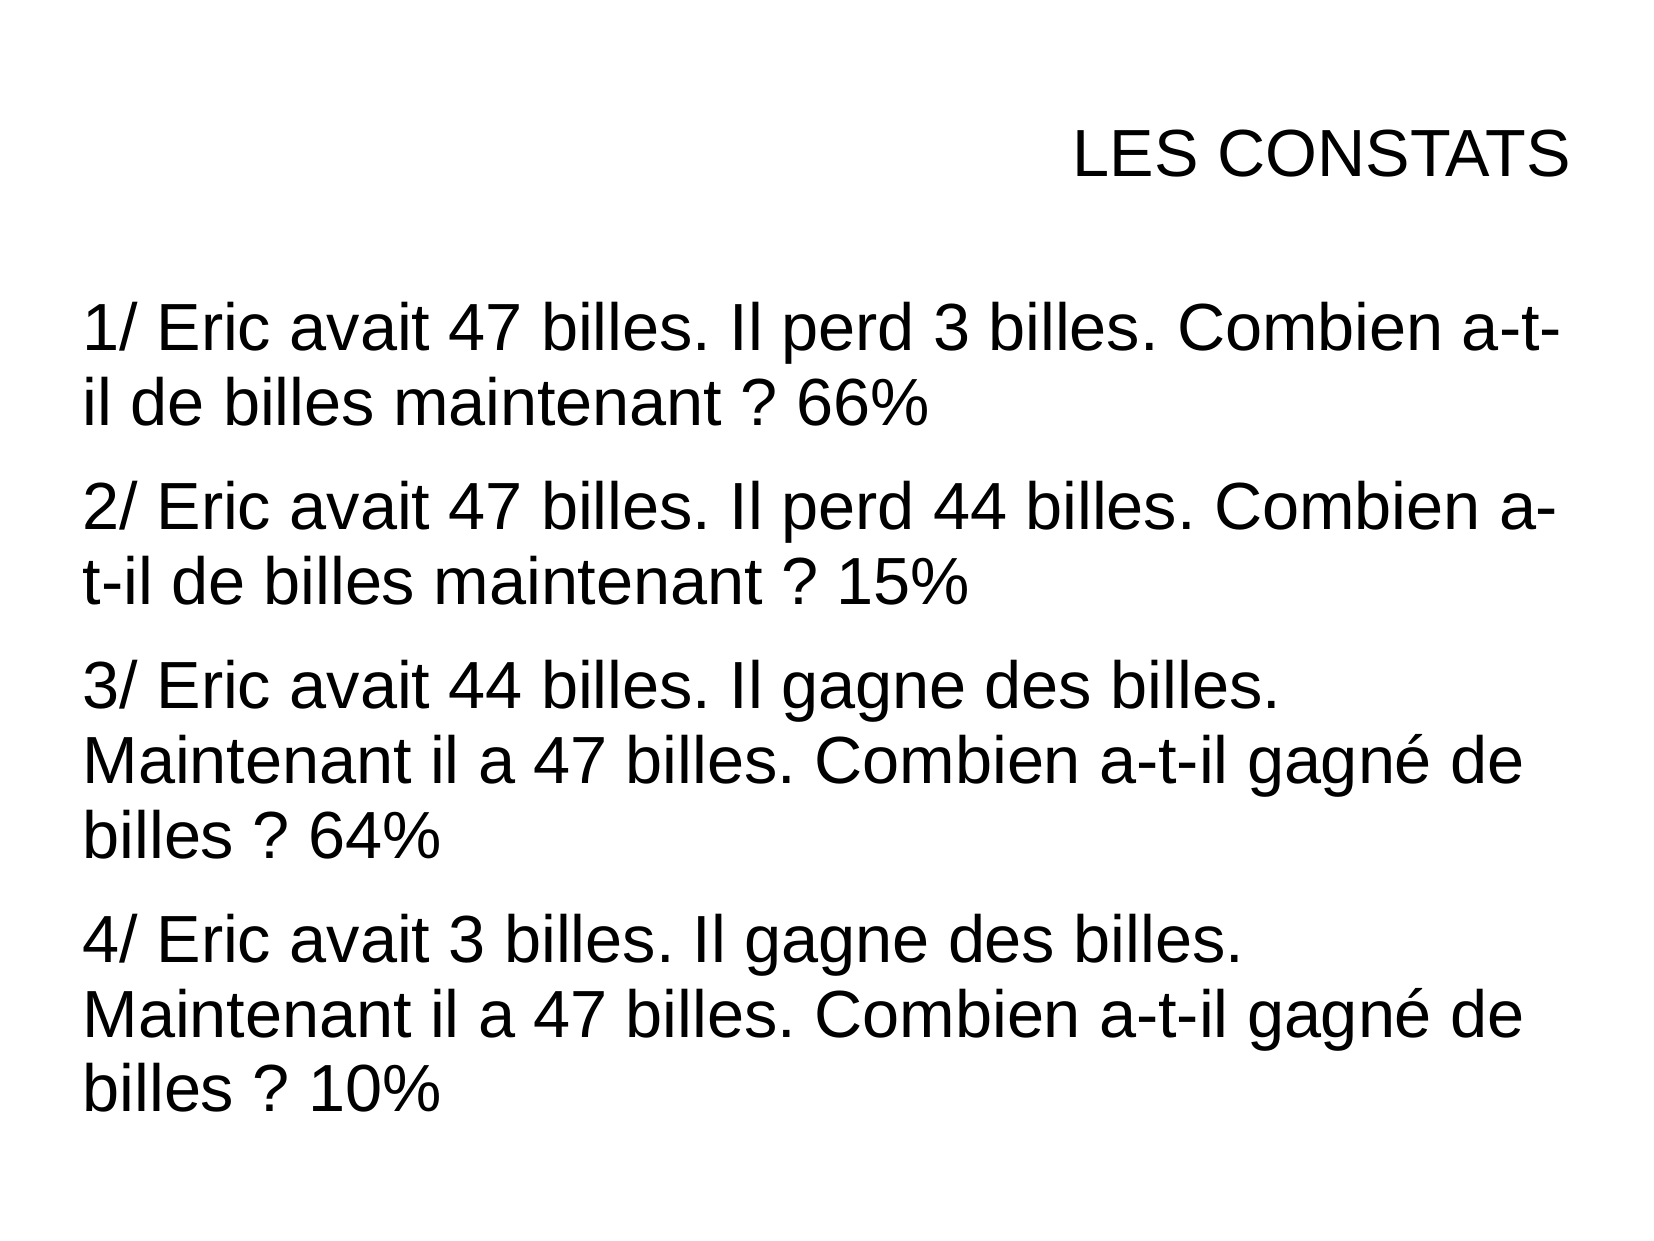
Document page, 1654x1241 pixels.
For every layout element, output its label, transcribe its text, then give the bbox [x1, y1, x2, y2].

list 1/ Eric avait 47 billes. Il perd 3 billes. Combien a-t-il de billes maintenant ? 66% 2/ Eric avait 47 billes. Il perd 44 billes. Combien a-t-il de billes maintenant ? 15% 3/ Eric avait 44 billes. Il gagne des billes. Maintenant il a 47 billes. Combien a-t-il gagné de billes ? 64% 4/ Eric avait 3 billes. Il gagne des billes. Maintenant il a 47 billes. Combien a-t-il gagné de billes ? 10% [82, 290, 1571, 1127]
title LES CONSTATS [82, 49, 1571, 257]
